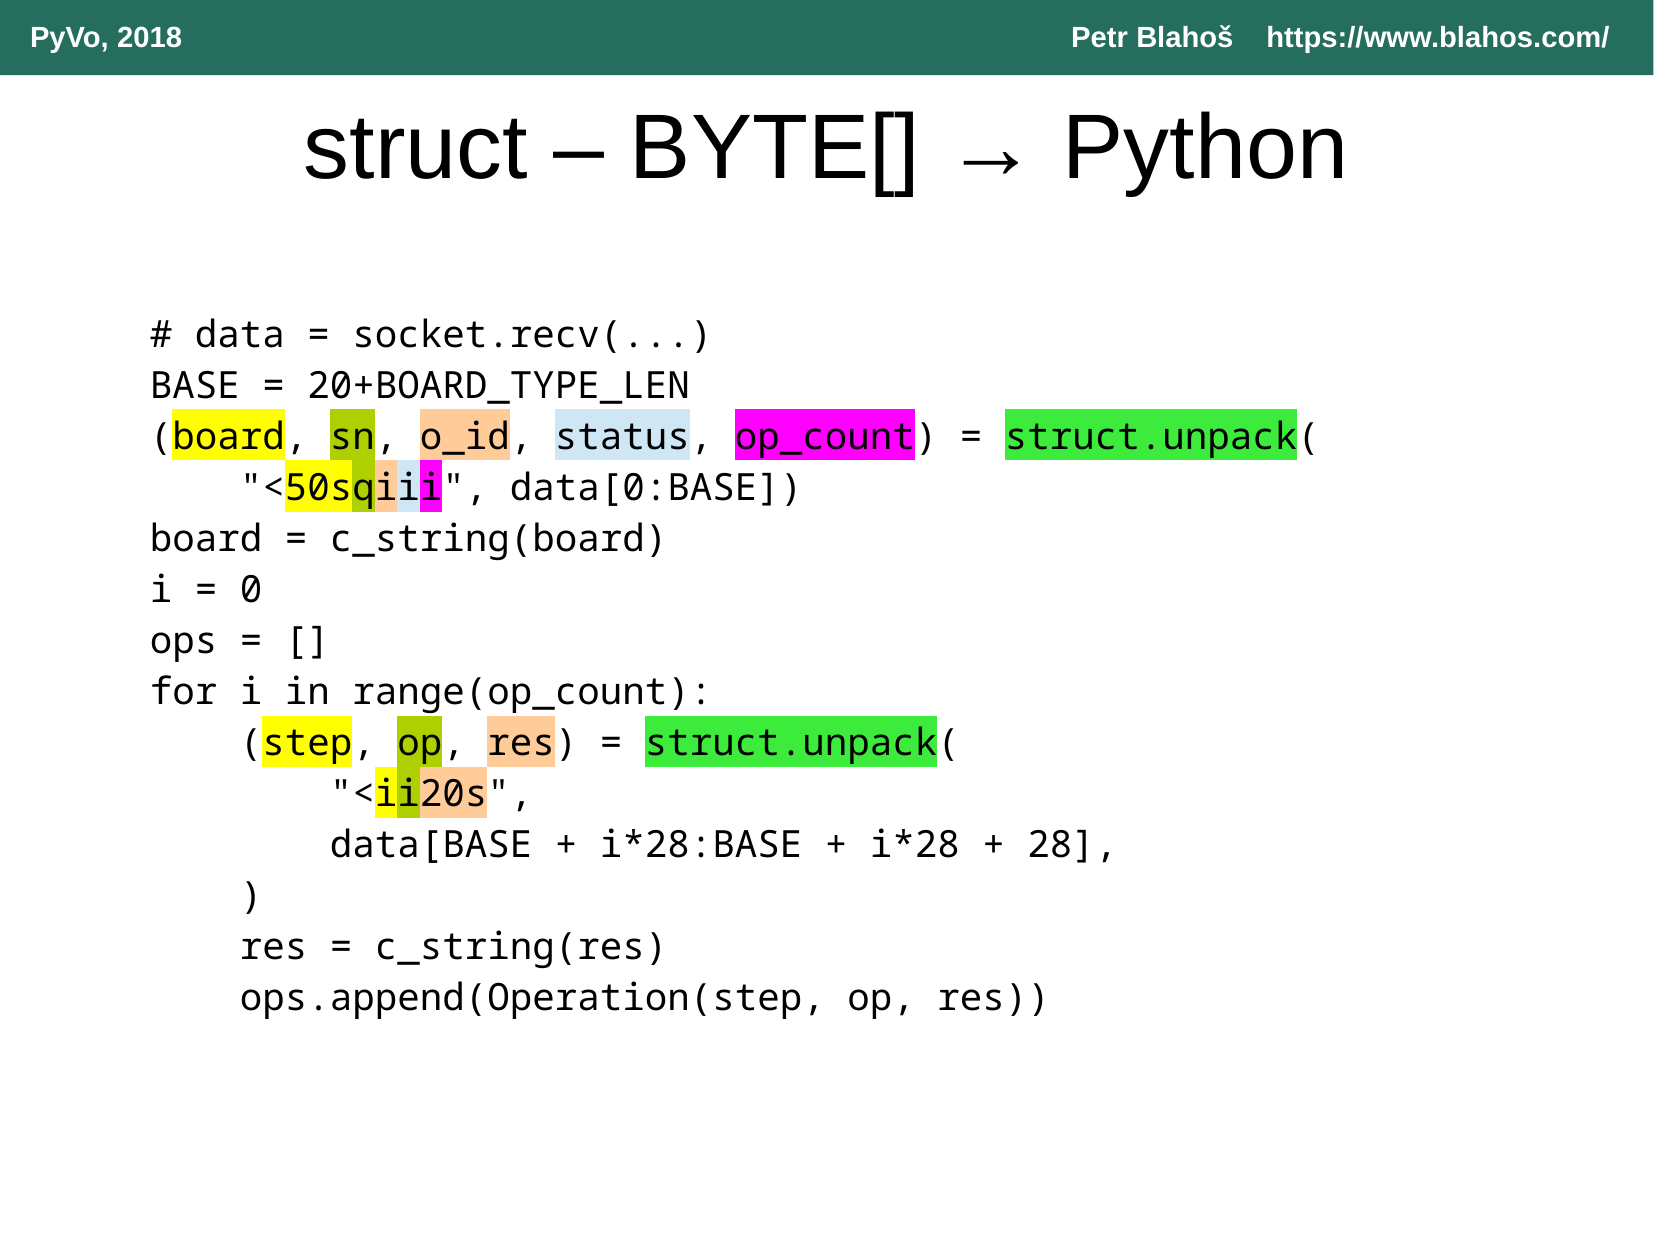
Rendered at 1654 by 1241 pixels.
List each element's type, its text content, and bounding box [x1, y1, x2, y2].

text_box # data = socket.recv(...) BASE = 20+BOARD_TYPE_LEN (board, sn, o_id, status, op_count) = struct.unpack( "<50sqiii", data[0:BASE]) board = c_string(board) i = 0 ops = [] for i in range(op_count): (step, op, res) = struct.unpack( "<ii20s", data[BASE + i*28:BASE + i*28 + 28], ) res = c_string(res) ops.append(Operation(step, op, res)) [135, 300, 1441, 968]
title struct – BYTE[] → Python [82, 43, 1571, 251]
